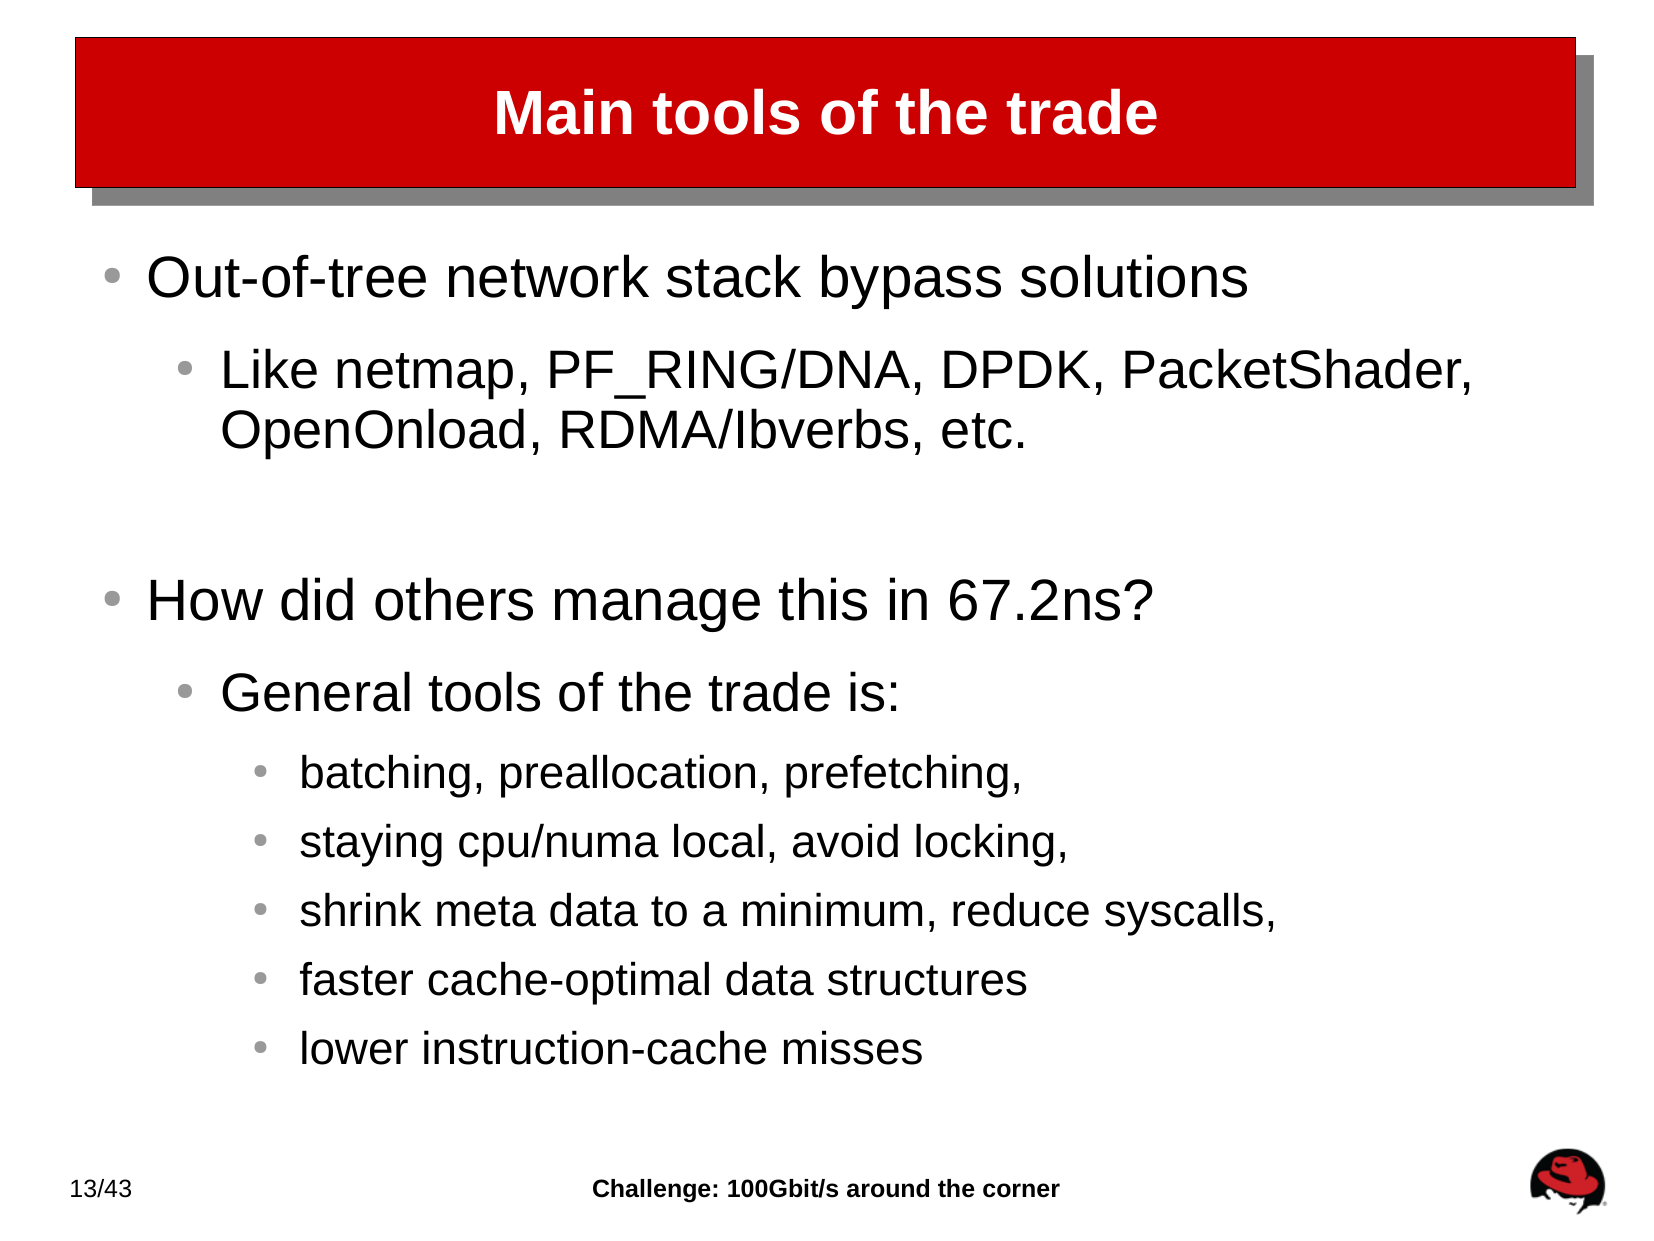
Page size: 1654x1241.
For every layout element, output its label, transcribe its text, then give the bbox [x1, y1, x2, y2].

title Main tools of the trade [82, 37, 1571, 188]
list Out-of-tree network stack bypass solutions Like netmap, PF_RING/DNA, DPDK, PacketShader, OpenOnload, RDMA/Ibverbs, etc. How did others manage this in 67.2ns? General tools of the trade is: batching, preallocation, prefetching, staying cpu/numa local, avoid locking, shrink meta data to a minimum, reduce syscalls, faster cache-optimal data structures lower instruction-cache misses [86, 244, 1576, 1075]
picture [1529, 1146, 1613, 1224]
